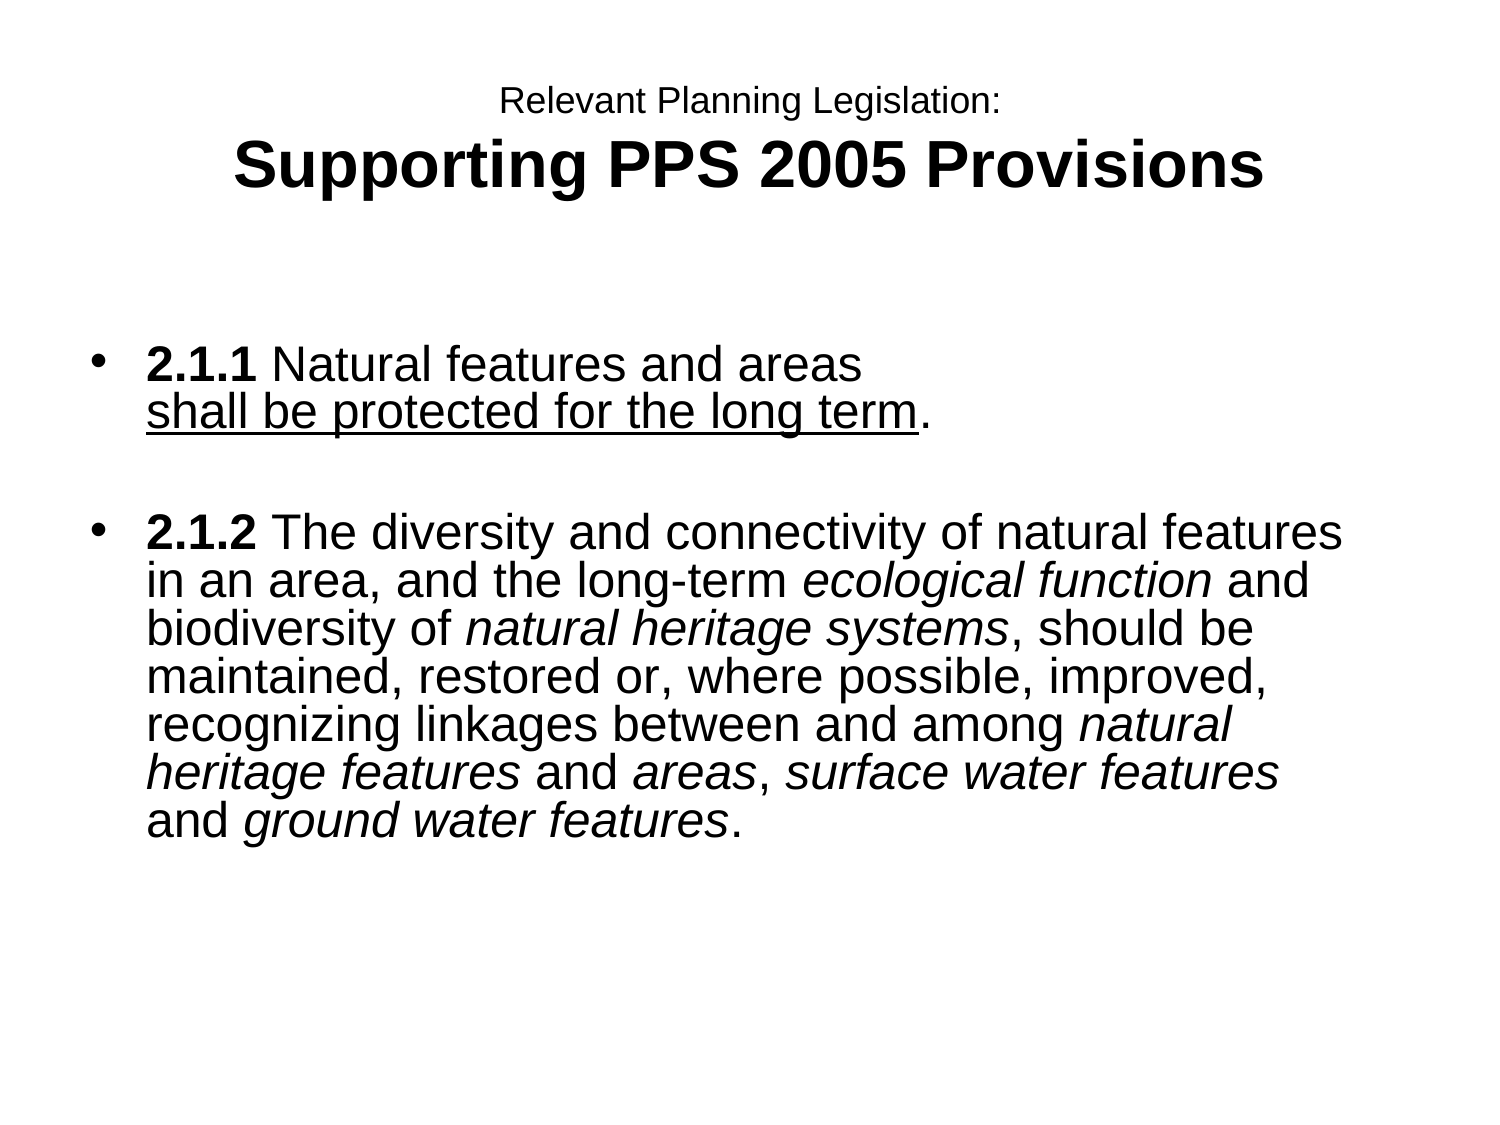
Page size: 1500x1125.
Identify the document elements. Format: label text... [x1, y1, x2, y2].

title Relevant Planning Legislation: Supporting PPS 2005 Provisions [75, 45, 1426, 233]
list 2.1.1 Natural features and areas shall be protected for the long term. 2.1.2 The diversity and connectivity of natural features in an area, and the long-term ecological function and biodiversity of natural heritage systems, should be maintained, restored or, where possible, improved, recognizing linkages between and among natural heritage features and areas, surface water features and ground water features. [75, 262, 1426, 1005]
